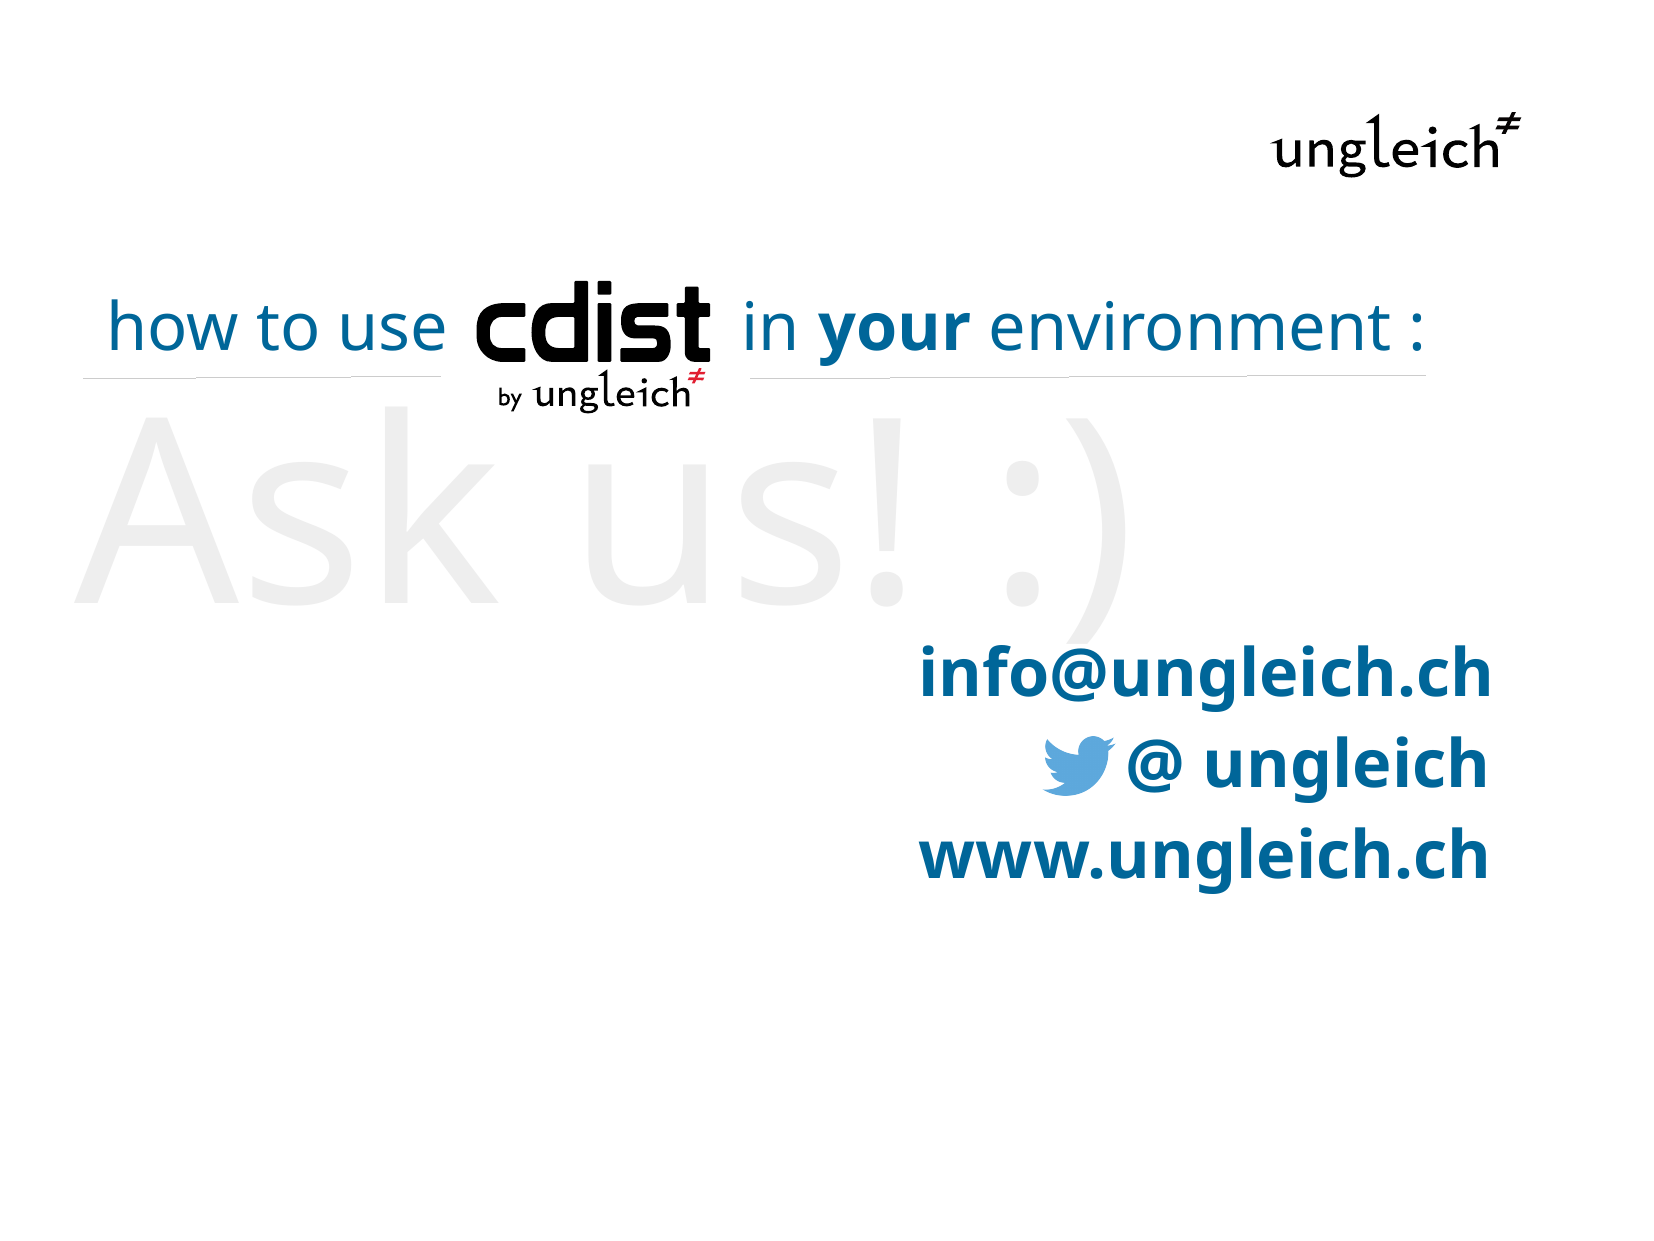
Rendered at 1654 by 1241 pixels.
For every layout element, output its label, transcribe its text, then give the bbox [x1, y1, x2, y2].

picture [472, 249, 722, 425]
title how to use in your environment : [106, 220, 1595, 428]
text_box Ask us! :) [0, 9, 1546, 976]
text_box info@ungleich.ch @ ungleich www.ungleich.ch [918, 401, 1654, 1122]
